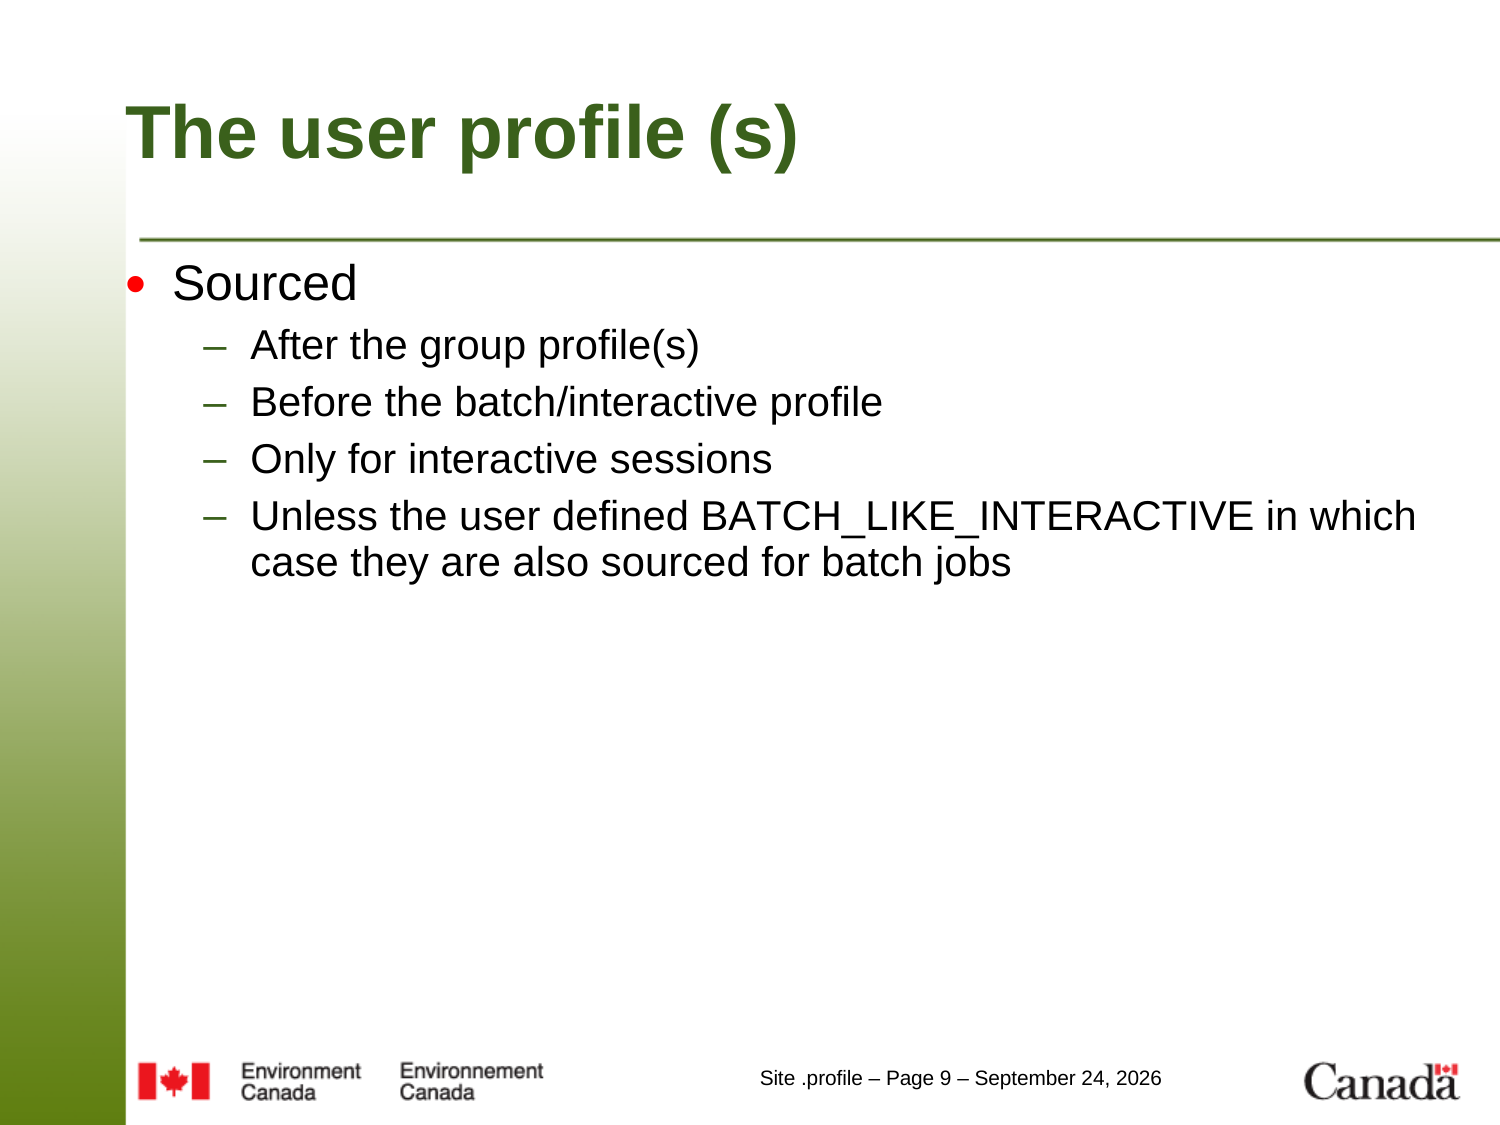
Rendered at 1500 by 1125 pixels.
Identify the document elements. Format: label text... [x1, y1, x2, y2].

list Sourced After the group profile(s) Before the batch/interactive profile Only for interactive sessions Unless the user defined BATCH_LIKE_INTERACTIVE in which case they are also sourced for batch jobs [125, 255, 1463, 1009]
title The user profile (s) [125, 52, 1463, 213]
picture [0, 0, 1500, 1125]
